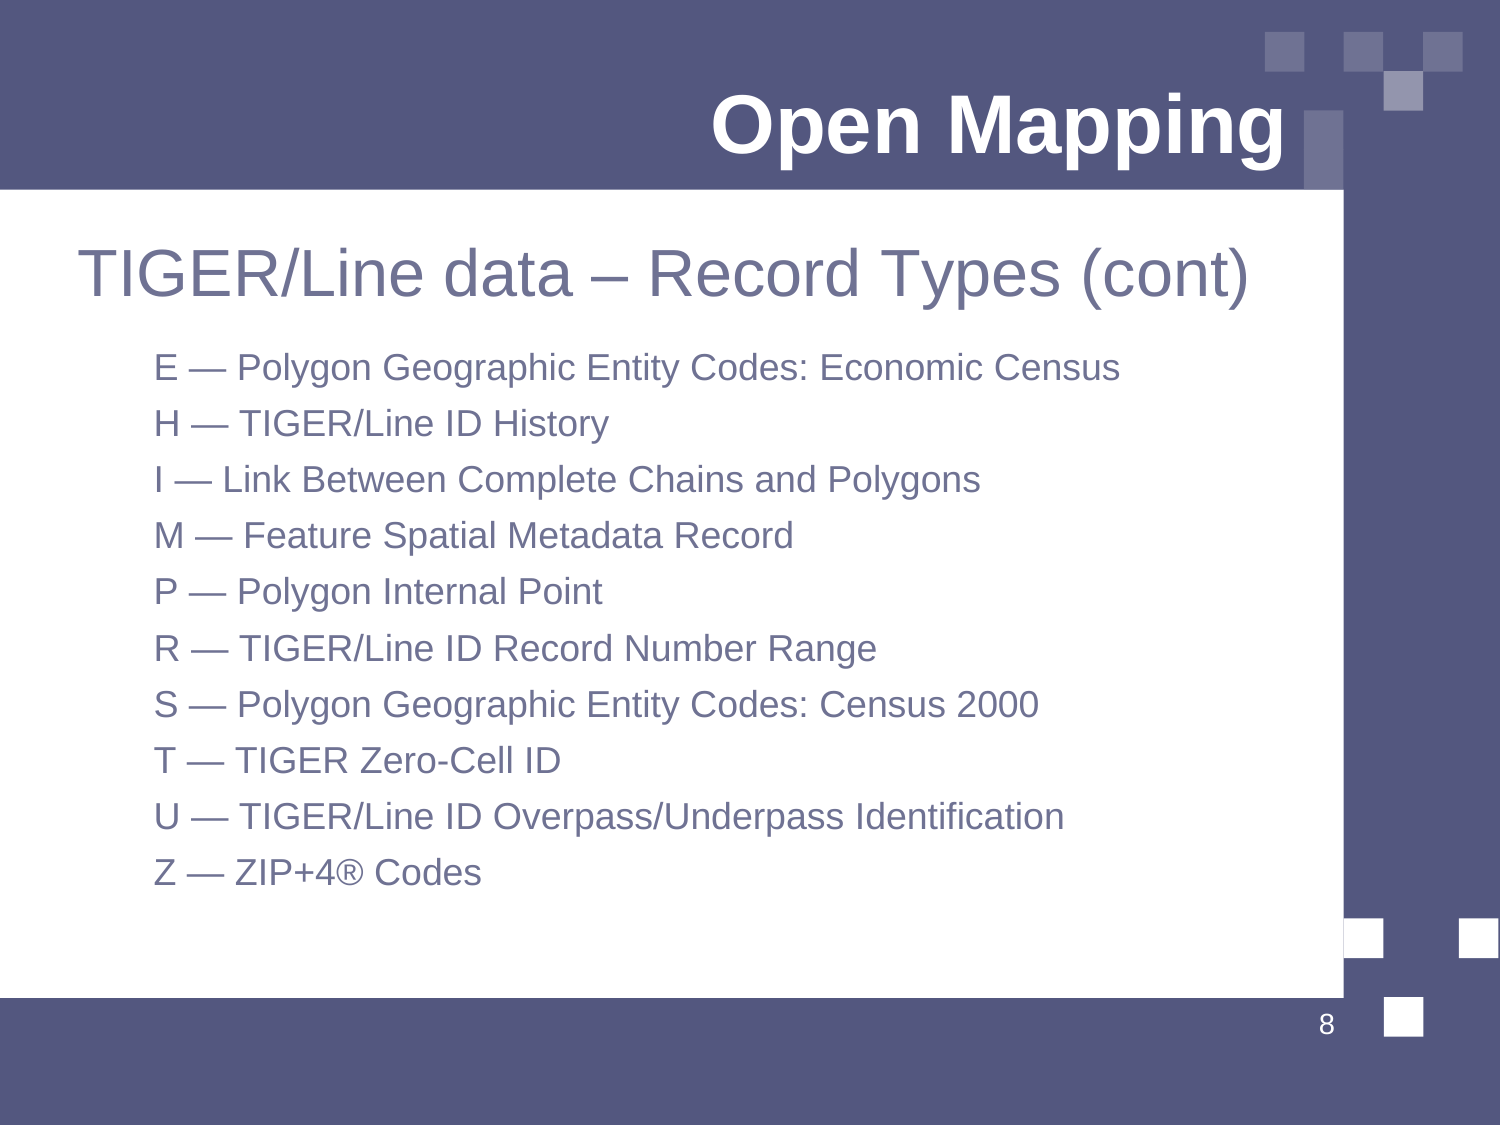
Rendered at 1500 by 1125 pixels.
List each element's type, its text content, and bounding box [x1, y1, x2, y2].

list TIGER/Line data – Record Types (cont) E — Polygon Geographic Entity Codes: Economic Census H — TIGER/Line ID History I — Link Between Complete Chains and Polygons M — Feature Spatial Metadata Record P — Polygon Internal Point R — TIGER/Line ID Record Number Range S — Polygon Geographic Entity Codes: Census 2000 T — TIGER Zero-Cell ID U — TIGER/Line ID Overpass/Underpass Identification Z — ZIP+4® Codes [59, 236, 1289, 894]
title Open Mapping [58, 74, 1288, 176]
